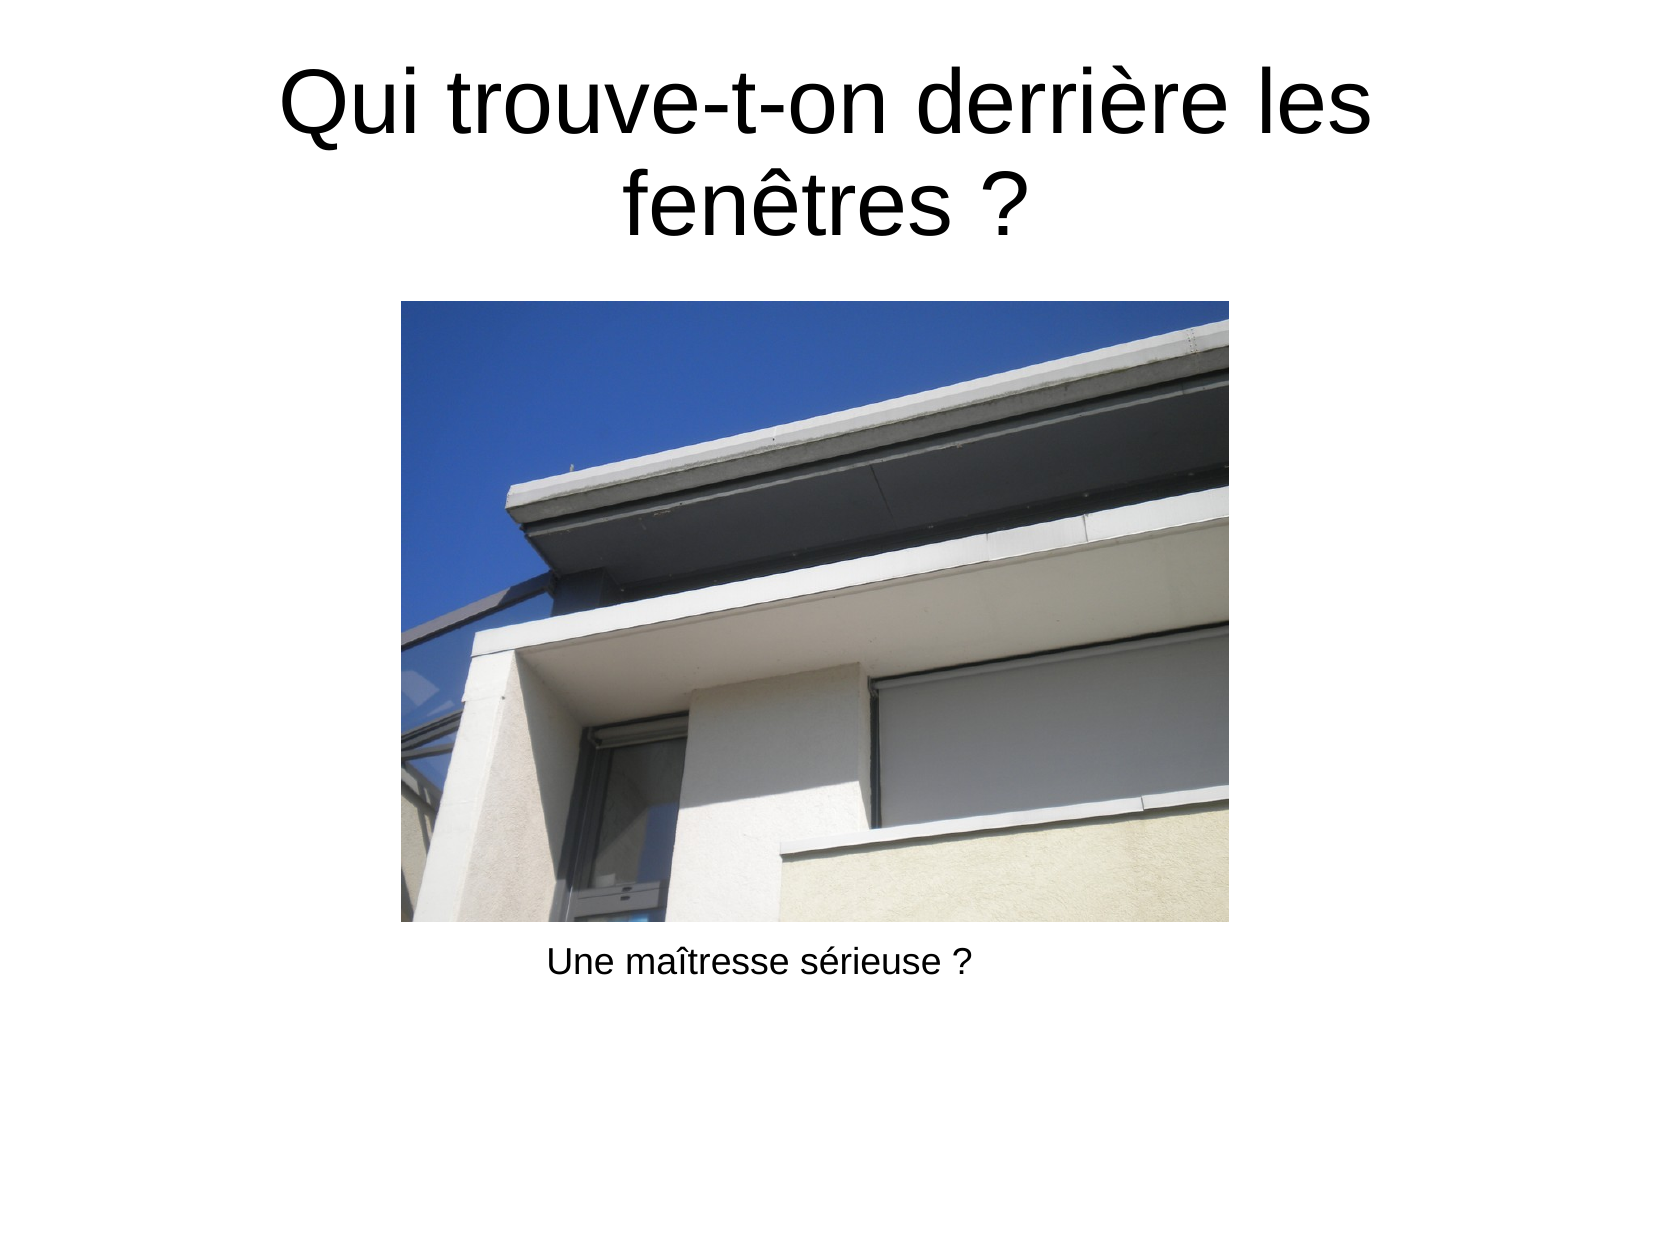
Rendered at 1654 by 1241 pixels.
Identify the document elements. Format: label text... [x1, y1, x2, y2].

title Qui trouve-t-on derrière les fenêtres ? [82, 49, 1571, 257]
text_box Une maîtresse sérieuse ? [531, 933, 988, 990]
picture [401, 301, 1229, 922]
